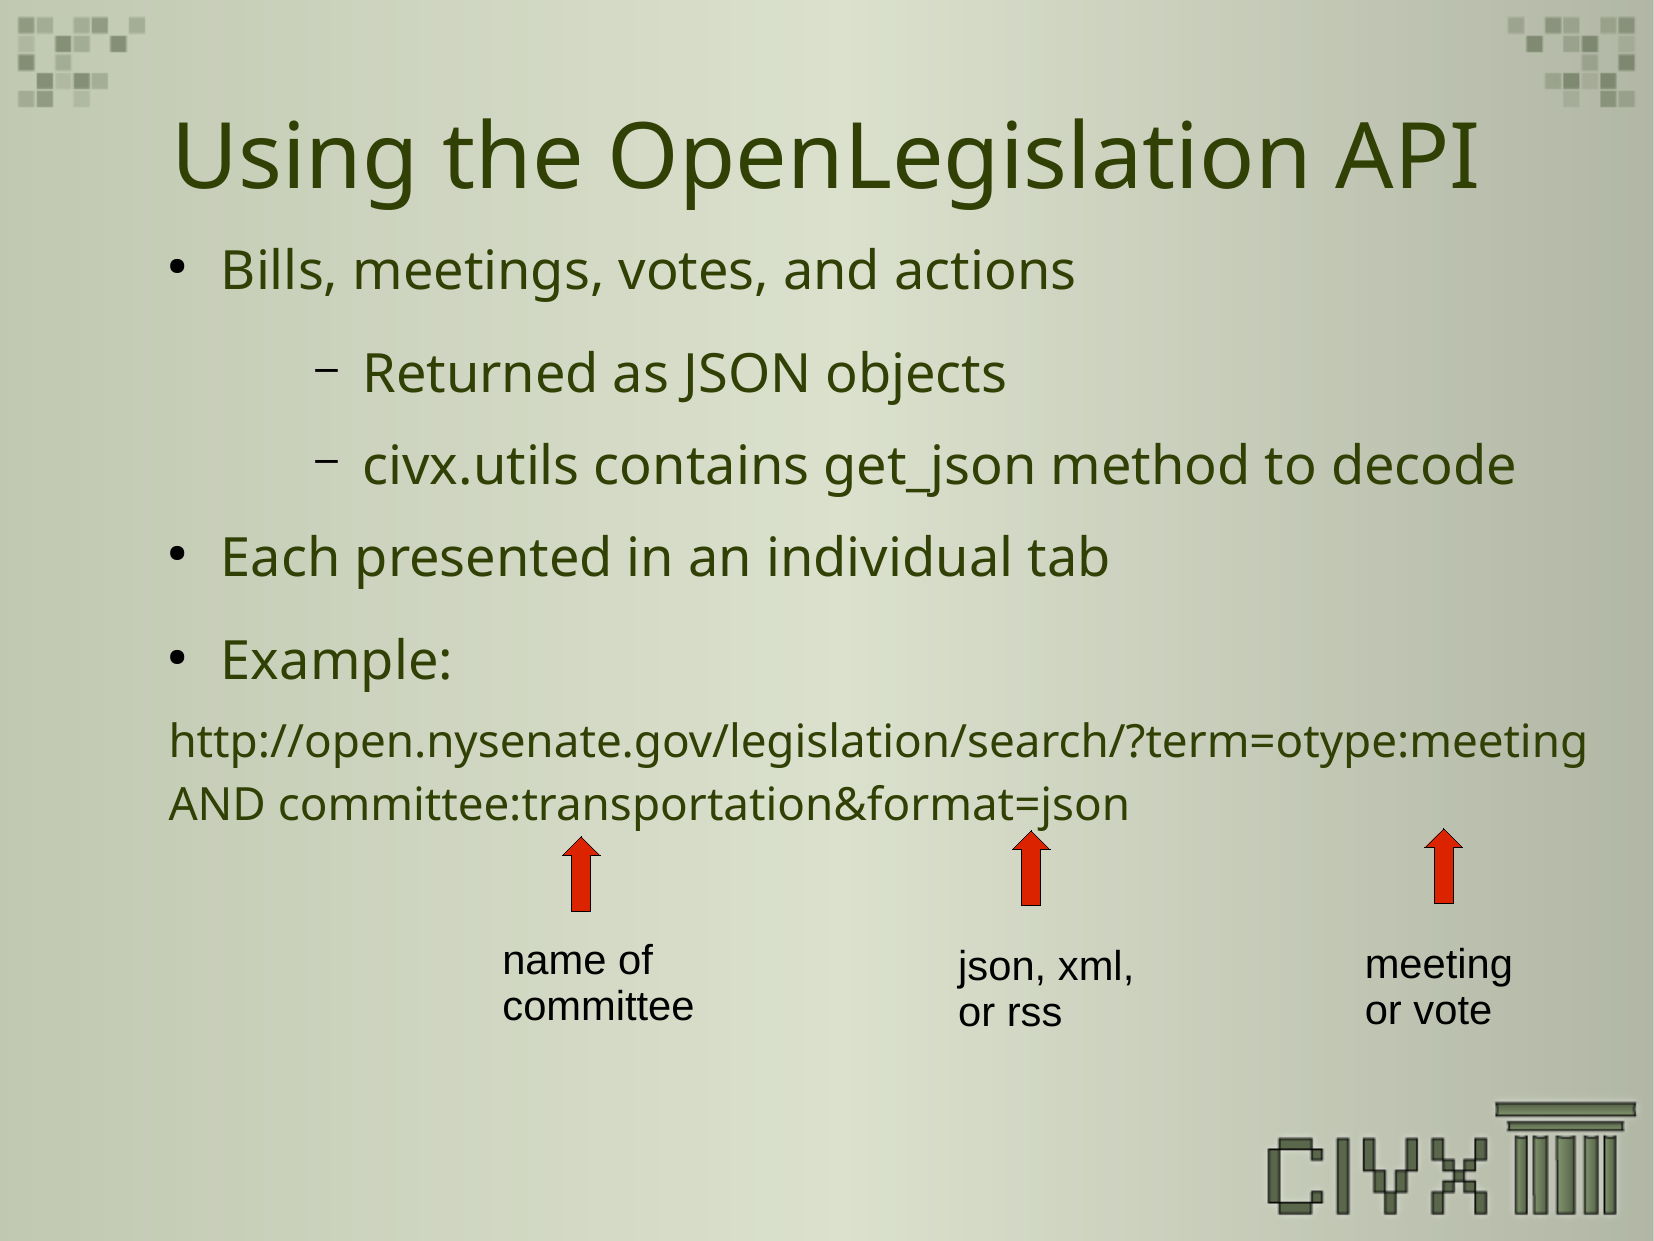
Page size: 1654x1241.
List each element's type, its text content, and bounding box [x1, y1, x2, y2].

text_box http://open.nysenate.gov/legislation/search/?term=otype:meeting AND committee:transportation&format=json [153, 701, 1617, 876]
picture [0, 0, 1654, 1241]
text_box meeting or vote [1350, 933, 1576, 1041]
list Bills, meetings, votes, and actions Returned as JSON objects civx.utils contains get_json method to decode Each presented in an individual tab Example: [150, 231, 1541, 704]
text_box [562, 836, 601, 912]
text_box name of committee [487, 929, 751, 1038]
text_box [1012, 830, 1051, 906]
text_box json, xml, or rss [943, 935, 1169, 1043]
text_box [1424, 828, 1463, 904]
title Using the OpenLegislation API [82, 49, 1571, 257]
